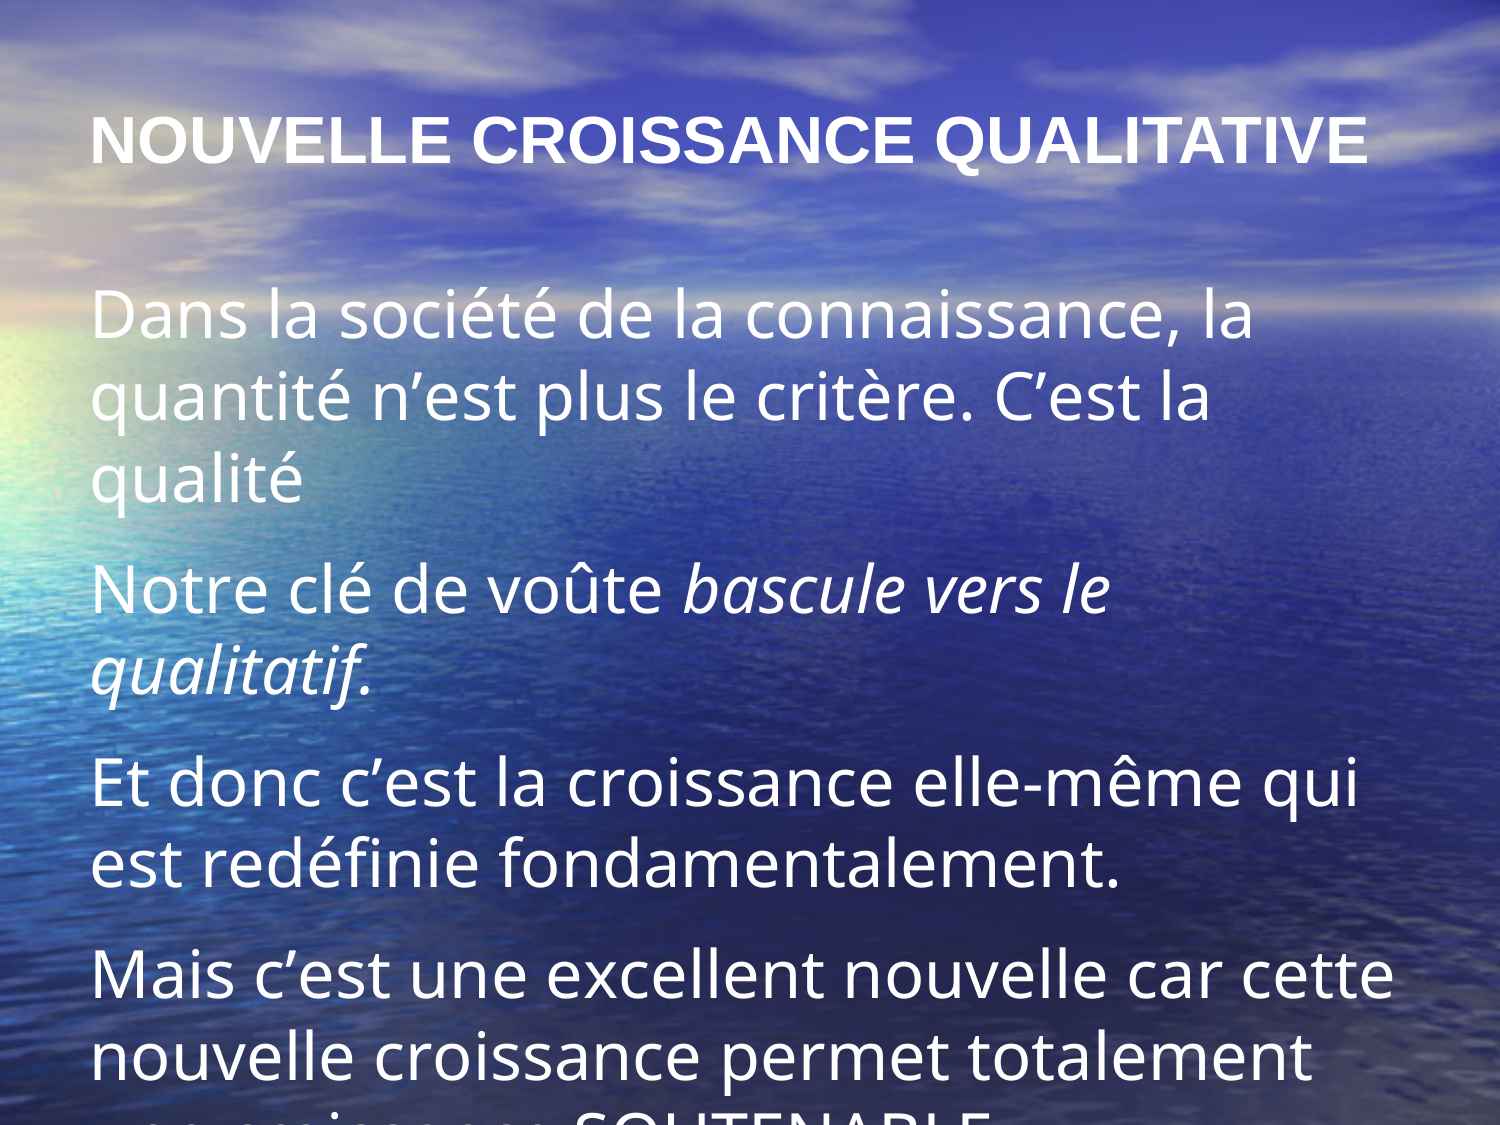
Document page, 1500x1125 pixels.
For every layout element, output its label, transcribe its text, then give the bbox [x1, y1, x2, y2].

picture [0, 0, 1500, 1125]
picture [623, 1118, 649, 1125]
title NOUVELLE CROISSANCE QUALITATIVE [75, 44, 1425, 233]
text_box Dans la société de la connaissance, la quantité n’est plus le critère. C’est la qualité Notre clé de voûte bascule vers le qualitatif. Et donc c’est la croissance elle-même qui est redéfinie fondamentalement. Mais c’est une excellent nouvelle car cette nouvelle croissance permet totalement une croissance SOUTENABLE. [75, 263, 1425, 1006]
picture [890, 1119, 910, 1125]
